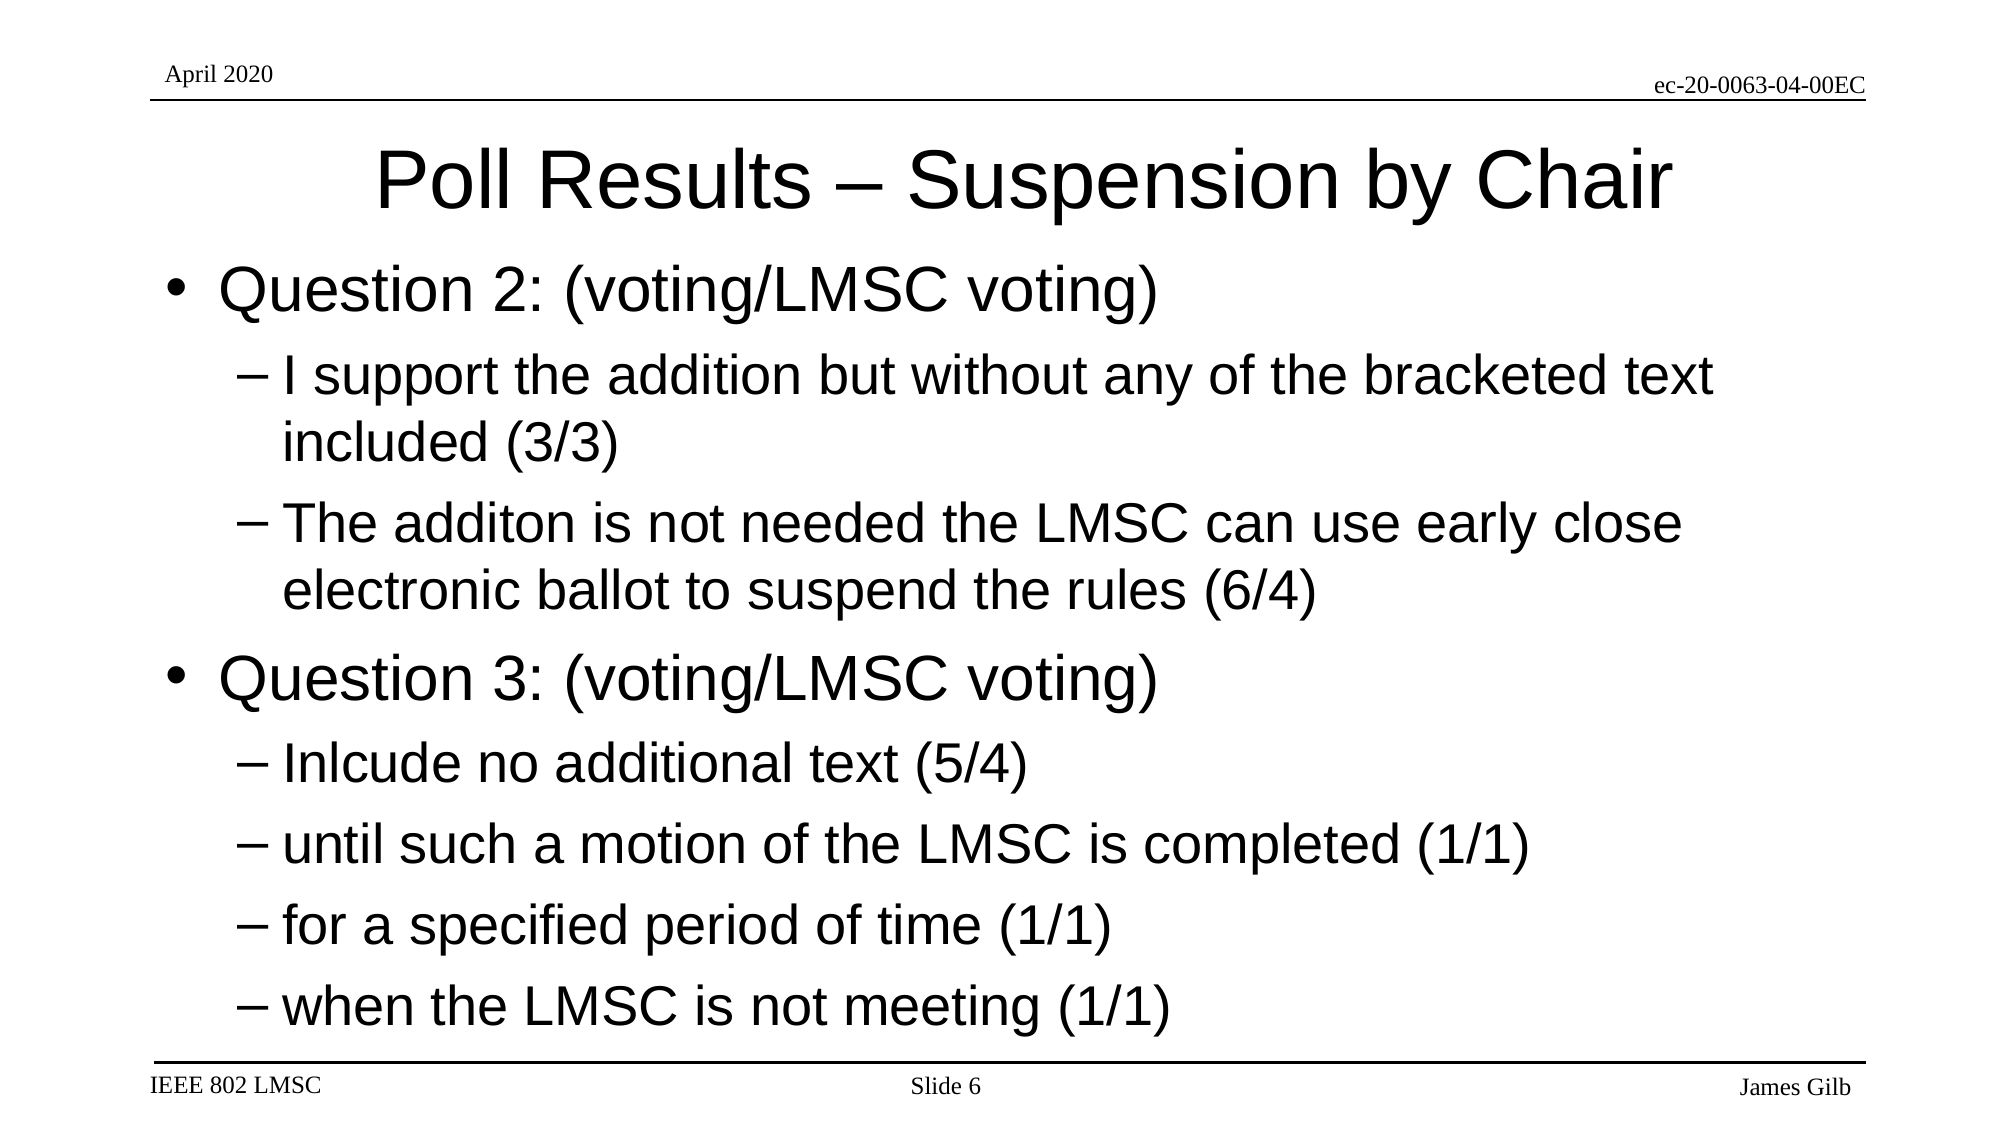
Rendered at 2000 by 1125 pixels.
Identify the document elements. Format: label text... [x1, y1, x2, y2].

title Poll Results – Suspension by Chair [149, 112, 1900, 238]
list Question 2: (voting/LMSC voting) I support the addition but without any of the bracketed text included (3/3) The additon is not needed the LMSC can use early close electronic ballot to suspend the rules (6/4) Question 3: (voting/LMSC voting) Inlcude no additional text (5/4) until such a motion of the LMSC is completed (1/1) for a specified period of time (1/1) when the LMSC is not meeting (1/1) [149, 239, 1900, 1051]
